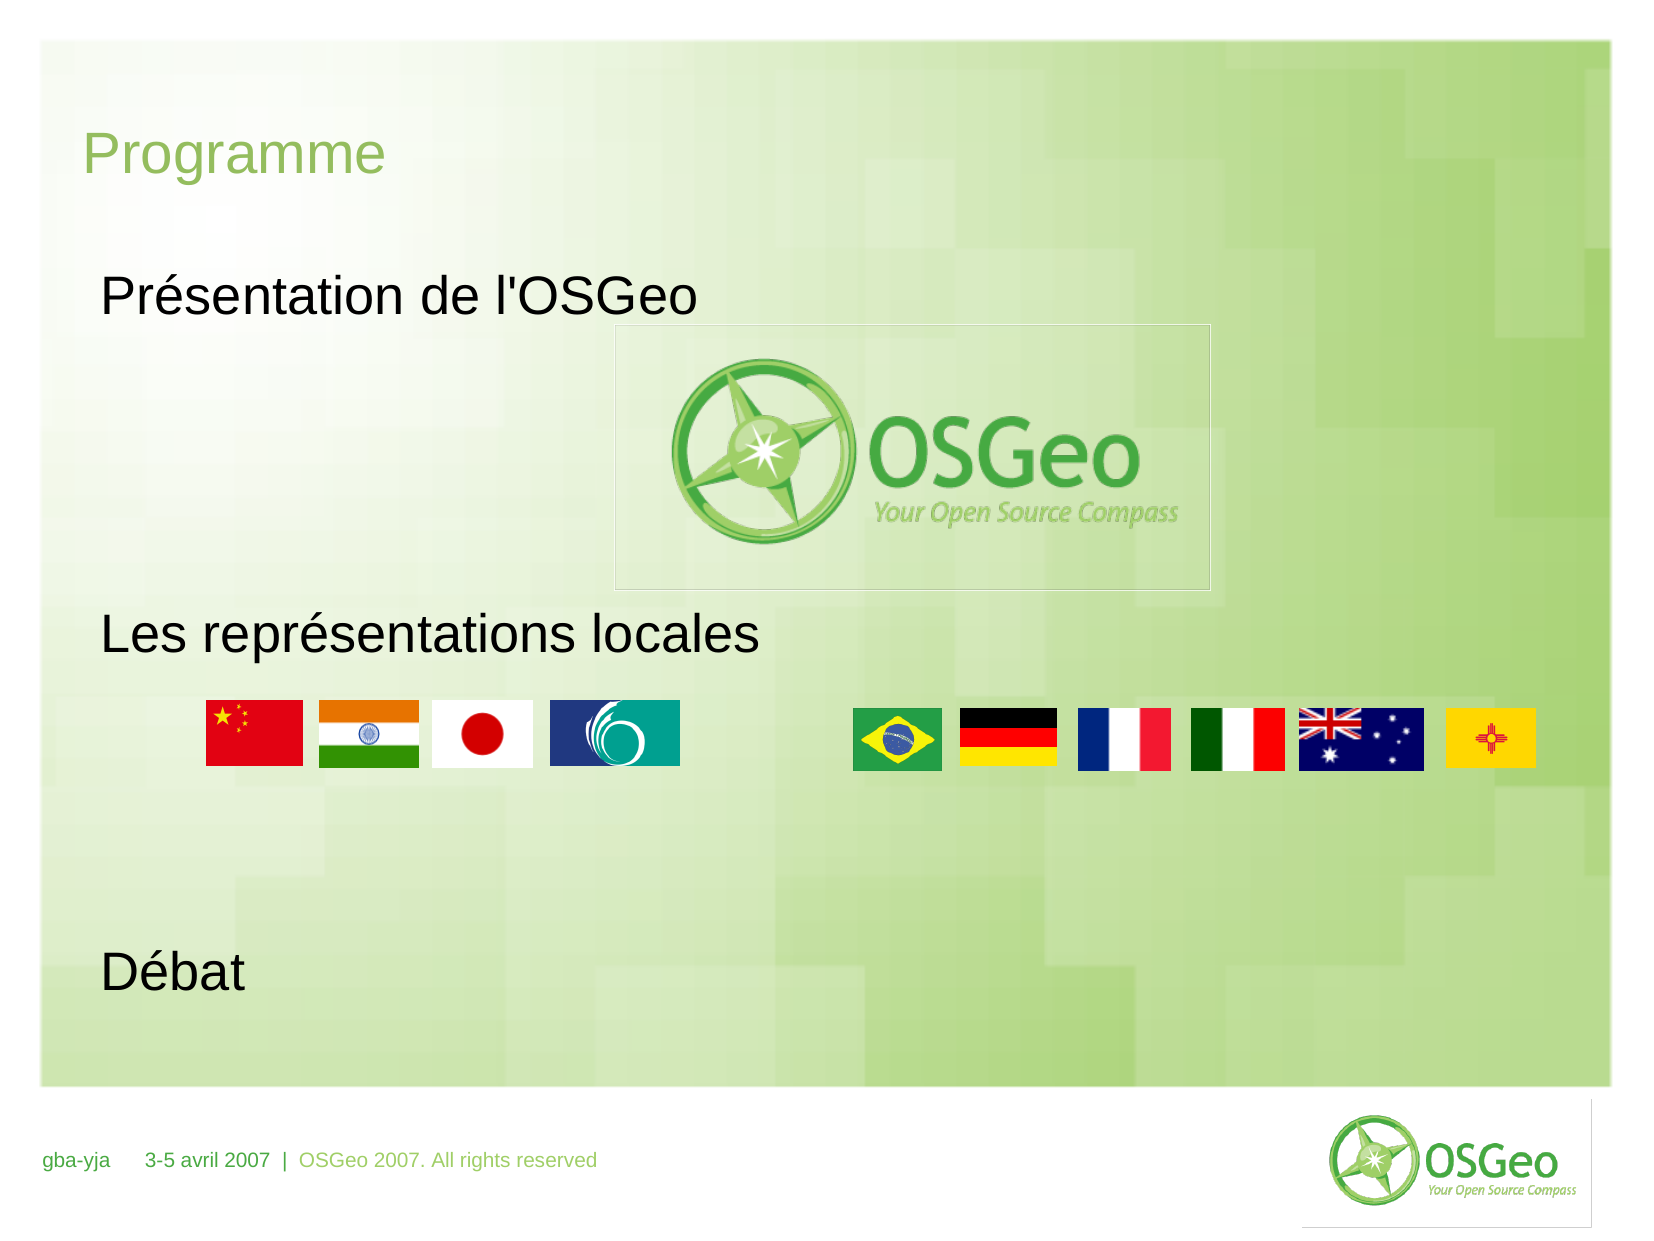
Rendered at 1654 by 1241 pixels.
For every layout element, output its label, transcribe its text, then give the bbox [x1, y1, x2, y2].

list Présentation de l'OSGeo Les représentations locales Débat [82, 265, 1571, 1109]
title Programme [82, 49, 1571, 257]
picture [0, 1, 1654, 1239]
